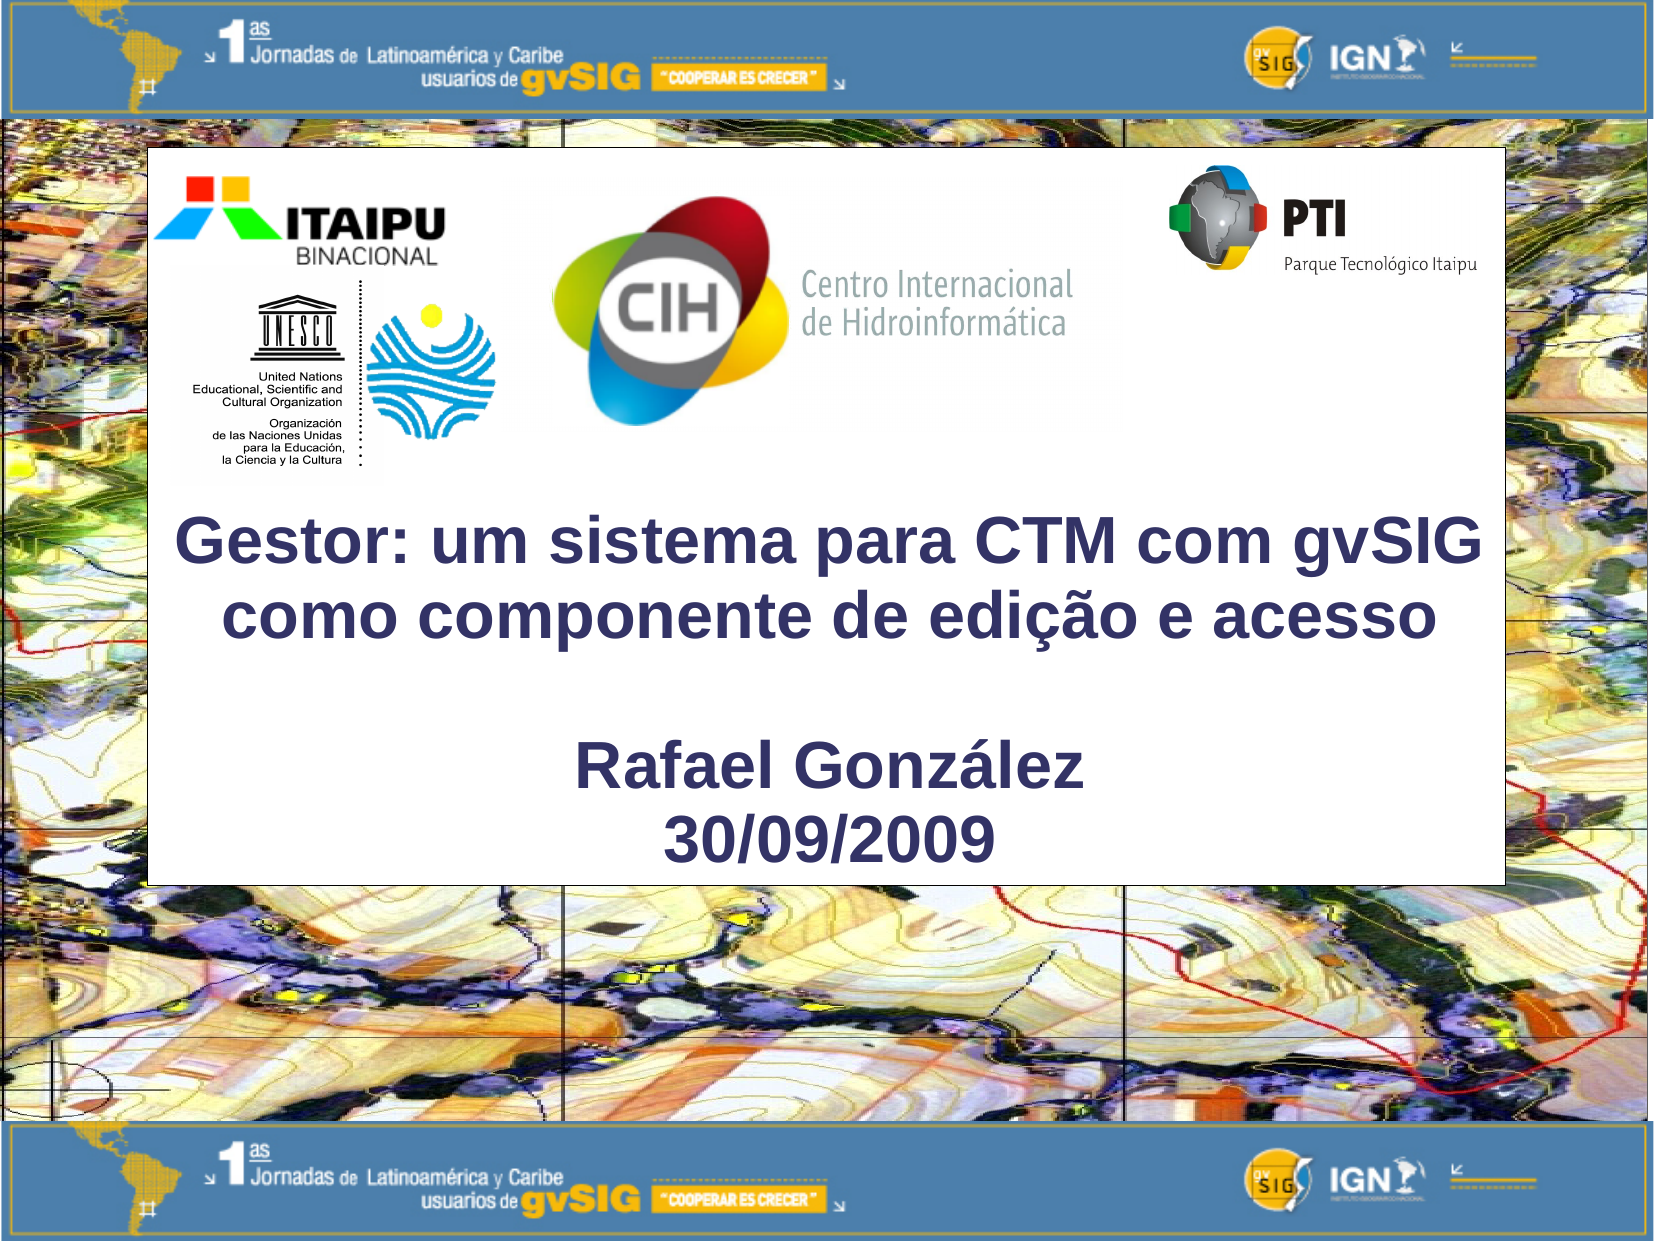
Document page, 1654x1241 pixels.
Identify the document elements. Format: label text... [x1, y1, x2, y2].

picture [0, 0, 1654, 1241]
text_box Gestor: um sistema para CTM com gvSIG como componente de edição e acesso Rafael González 30/09/2009 [86, 472, 1575, 908]
text_box [147, 147, 1506, 472]
